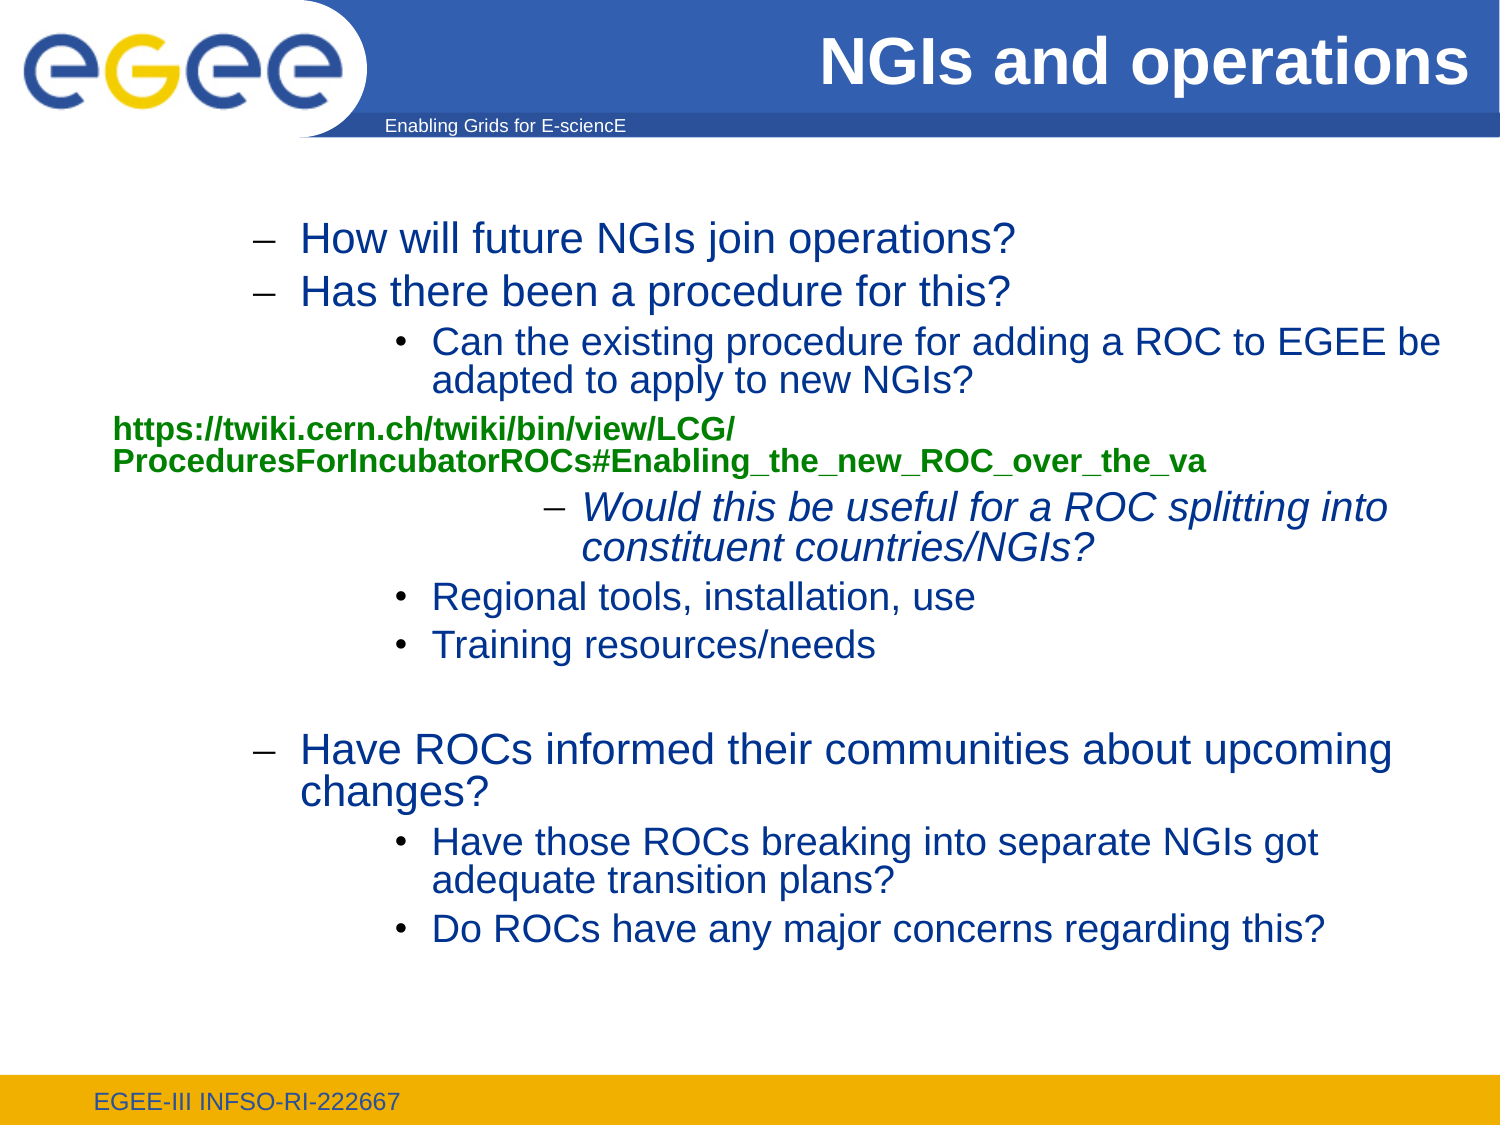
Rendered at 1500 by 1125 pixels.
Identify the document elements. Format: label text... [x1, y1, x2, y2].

title NGIs and operations [369, 0, 1472, 140]
list How will future NGIs join operations? Has there been a procedure for this? Can the existing procedure for adding a ROC to EGEE be adapted to apply to new NGIs? https://twiki.cern.ch/twiki/bin/view/LCG/ProceduresForIncubatorROCs#Enabling_the_new_ROC_over_the_va Would this be useful for a ROC splitting into constituent countries/NGIs? Regional tools, installation, use Training resources/needs Have ROCs informed their communities about upcoming changes? Have those ROCs breaking into separate NGIs got adequate transition plans? Do ROCs have any major concerns regarding this? [56, 159, 1463, 1033]
picture [18, 30, 349, 112]
